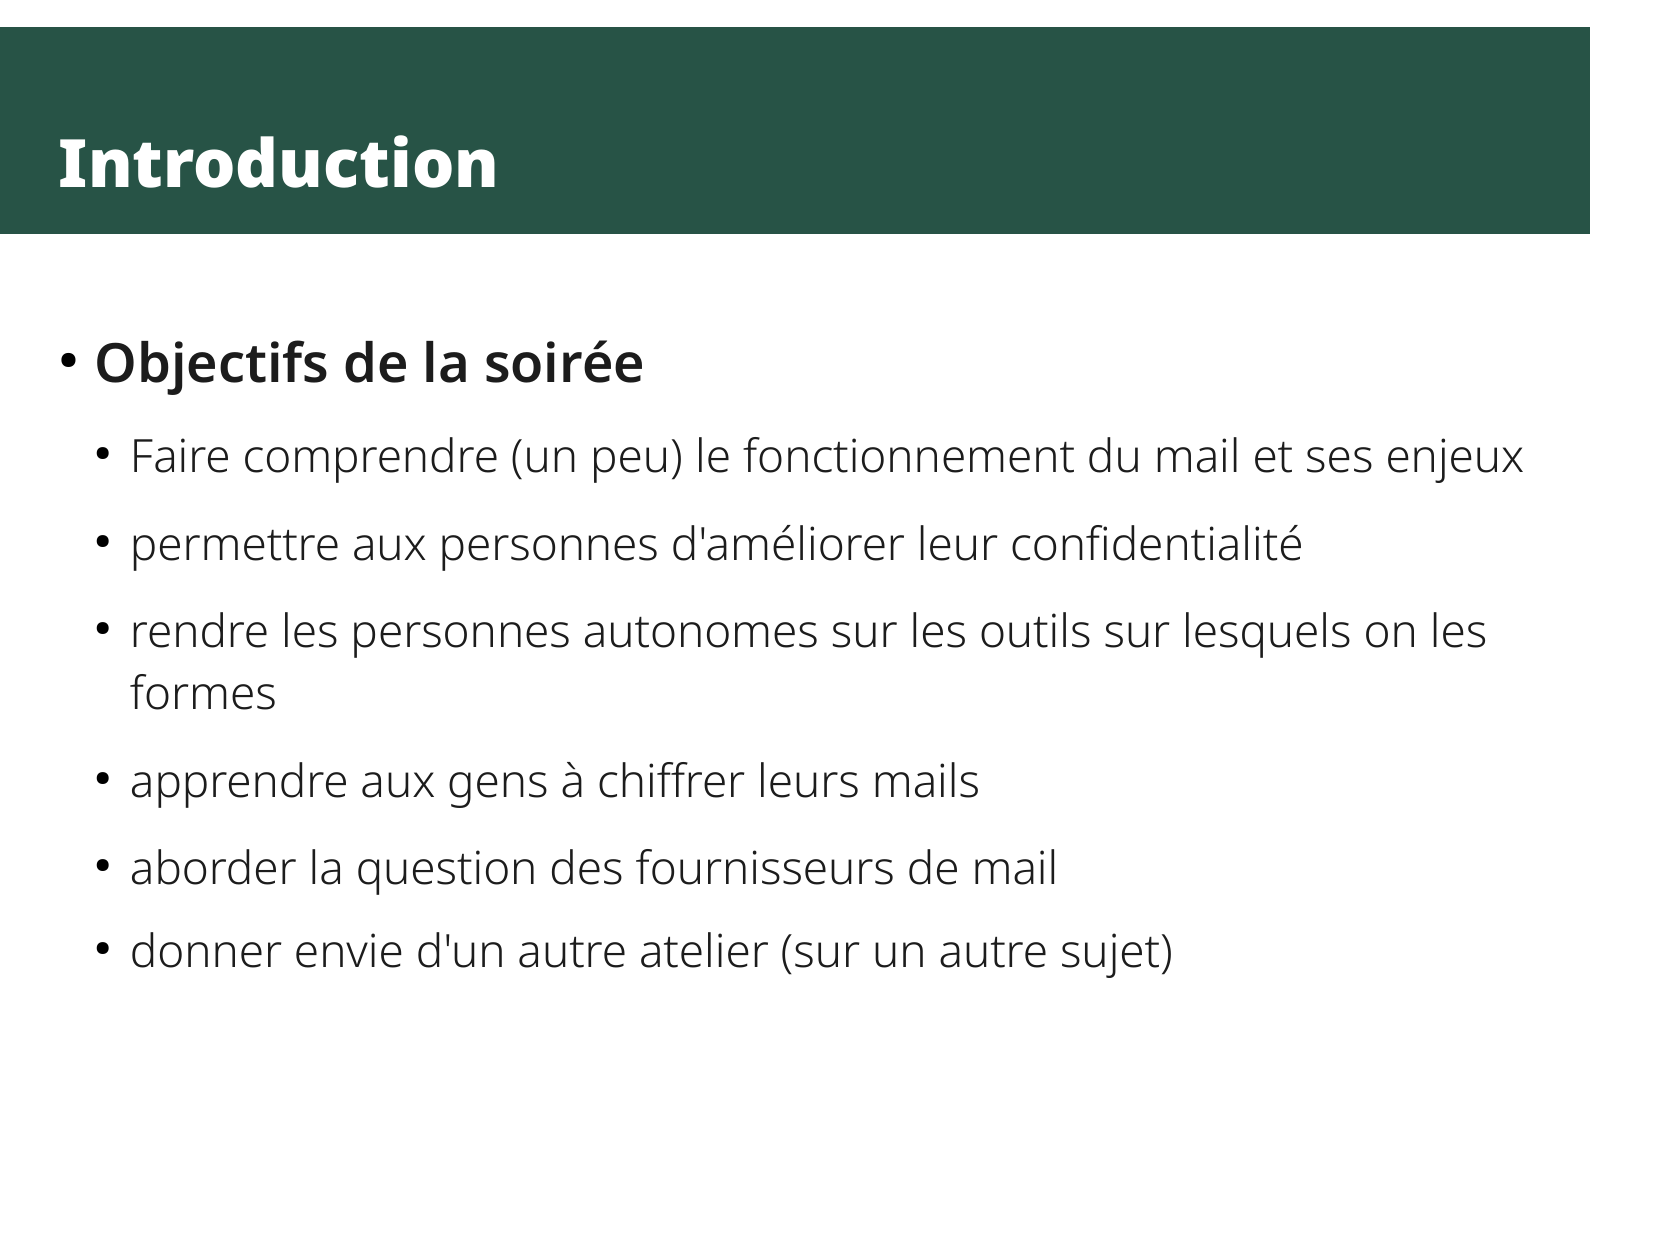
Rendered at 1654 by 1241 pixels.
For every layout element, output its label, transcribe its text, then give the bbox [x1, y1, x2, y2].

title Introduction [59, 59, 1595, 207]
list Objectifs de la soirée Faire comprendre (un peu) le fonctionnement du mail et ses enjeux permettre aux personnes d'améliorer leur confidentialité rendre les personnes autonomes sur les outils sur lesquels on les formes apprendre aux gens à chiffrer leurs mails aborder la question des fournisseurs de mail donner envie d'un autre atelier (sur un autre sujet) [59, 324, 1565, 1093]
